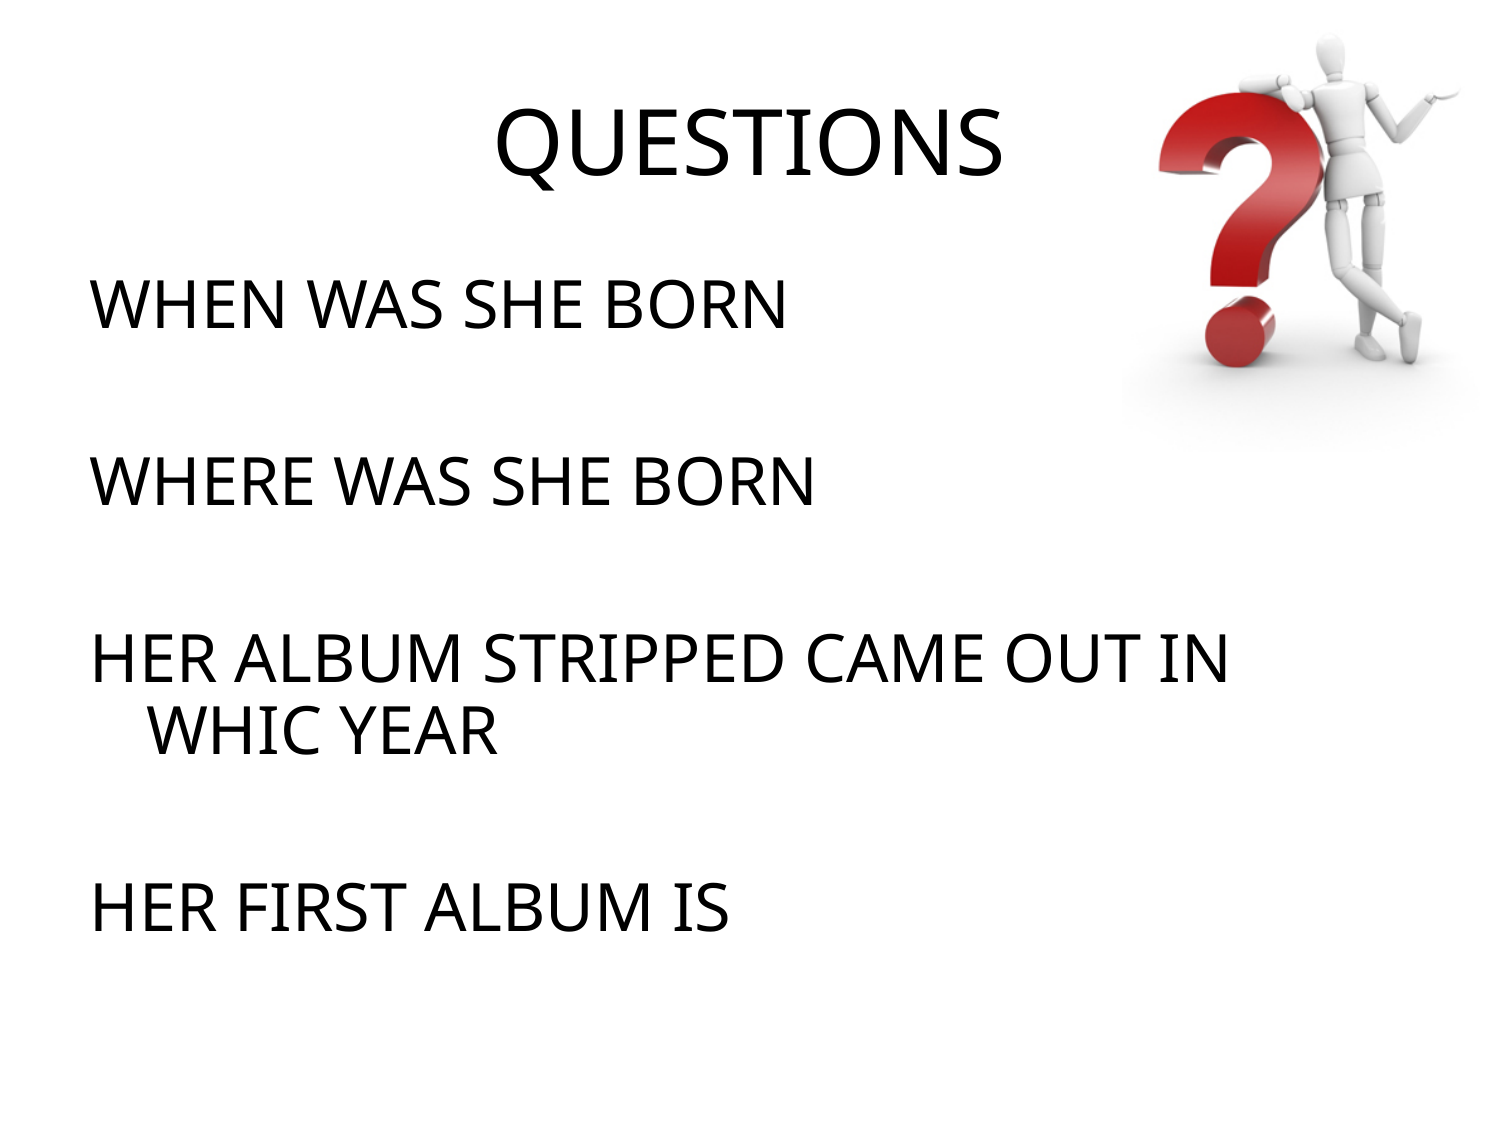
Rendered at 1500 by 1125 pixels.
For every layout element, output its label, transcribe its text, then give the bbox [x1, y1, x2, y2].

picture [1122, 0, 1500, 452]
title QUESTIONS [75, 44, 1122, 233]
list WHEN WAS SHE BORN WHERE WAS SHE BORN HER ALBUM STRIPPED CAME OUT IN WHIC YEAR HER FIRST ALBUM IS [75, 263, 1425, 1006]
